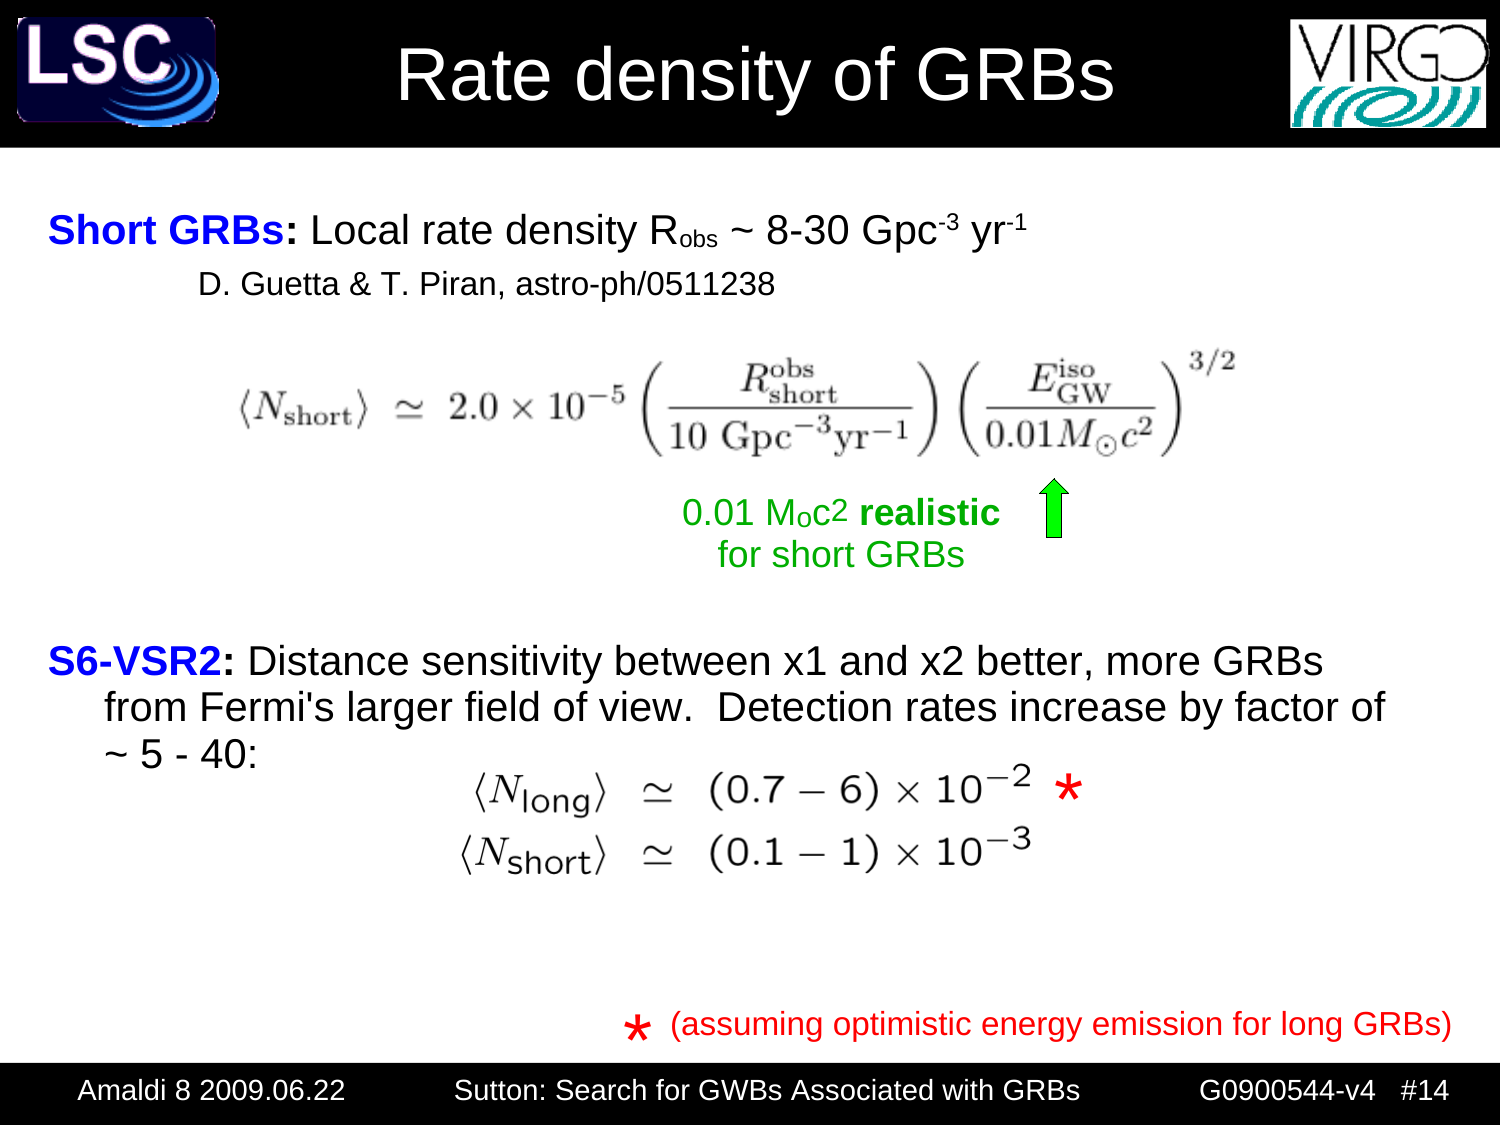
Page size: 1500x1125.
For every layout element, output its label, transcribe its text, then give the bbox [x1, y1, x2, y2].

text_box * [1039, 750, 1099, 852]
picture [17, 17, 219, 127]
text_box S6-VSR2: Distance sensitivity between x1 and x2 better, more GRBs from Fermi's larger field of view. Detection rates increase by factor of ~ 5 - 40: [47, 637, 1388, 782]
picture [446, 756, 1047, 881]
text_box (assuming optimistic energy emission for long GRBs) [655, 998, 1500, 1052]
text_box [1039, 478, 1069, 538]
title Rate density of GRBs [253, 24, 1258, 125]
text_box * [608, 991, 668, 1093]
text_box Short GRBs: Local rate density Robs ~ 8-30 Gpc-3 yr-1 D. Guetta & T. Piran, astro-ph/0511238 [47, 206, 1270, 321]
picture [230, 336, 1243, 467]
text_box 0.01 Moc2 realistic for short GRBs [667, 484, 1016, 594]
picture [1290, 23, 1492, 129]
